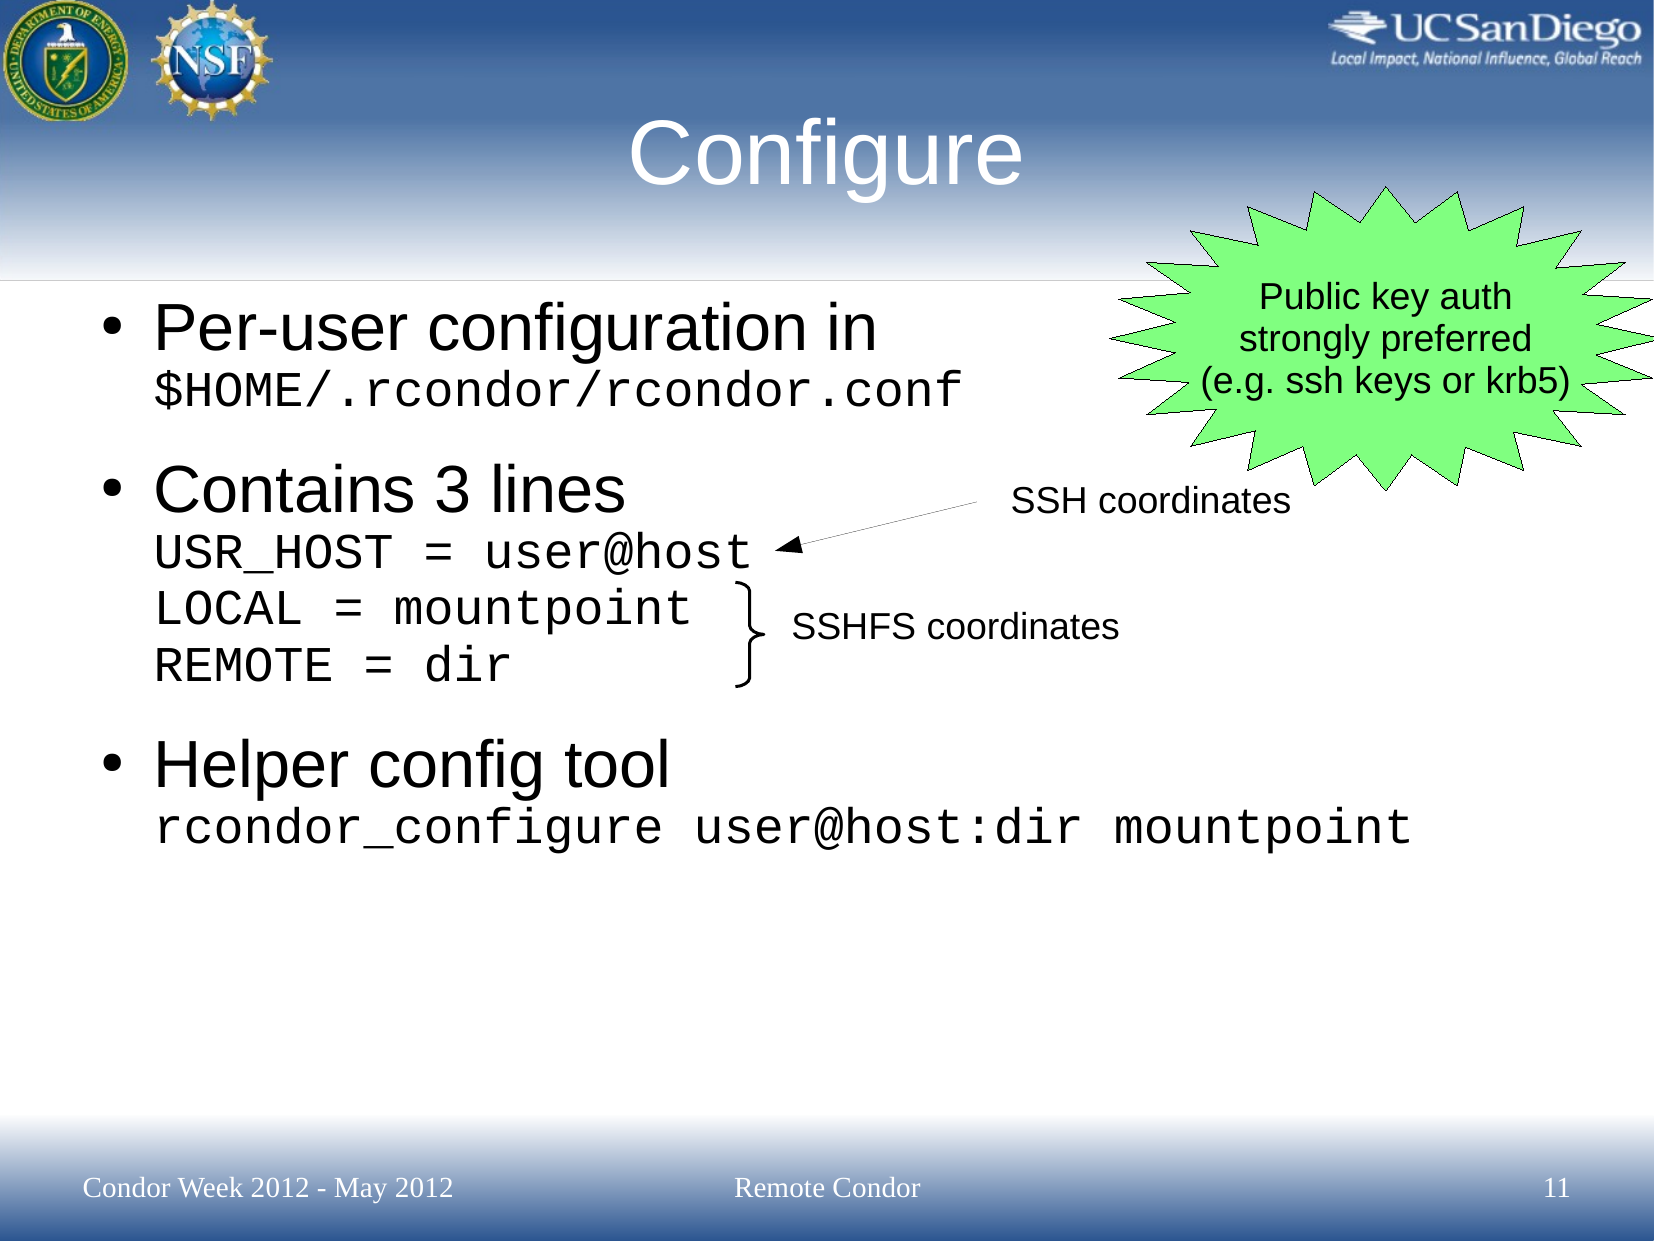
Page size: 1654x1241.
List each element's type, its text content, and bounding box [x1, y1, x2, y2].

text_box Public key auth strongly preferred (e.g. ssh keys or krb5) [1109, 186, 1654, 491]
text_box SSH coordinates [995, 471, 1307, 529]
list Per-user configuration in $HOME/.rcondor/rcondor.conf Contains 3 lines USR_HOST = user@host LOCAL = mountpoint REMOTE = dir Helper config tool rcondor_configure user@host:dir mountpoint [82, 290, 1571, 1109]
picture [0, 0, 1654, 288]
title Configure [82, 56, 1571, 250]
text_box SSHFS coordinates [776, 598, 1386, 656]
